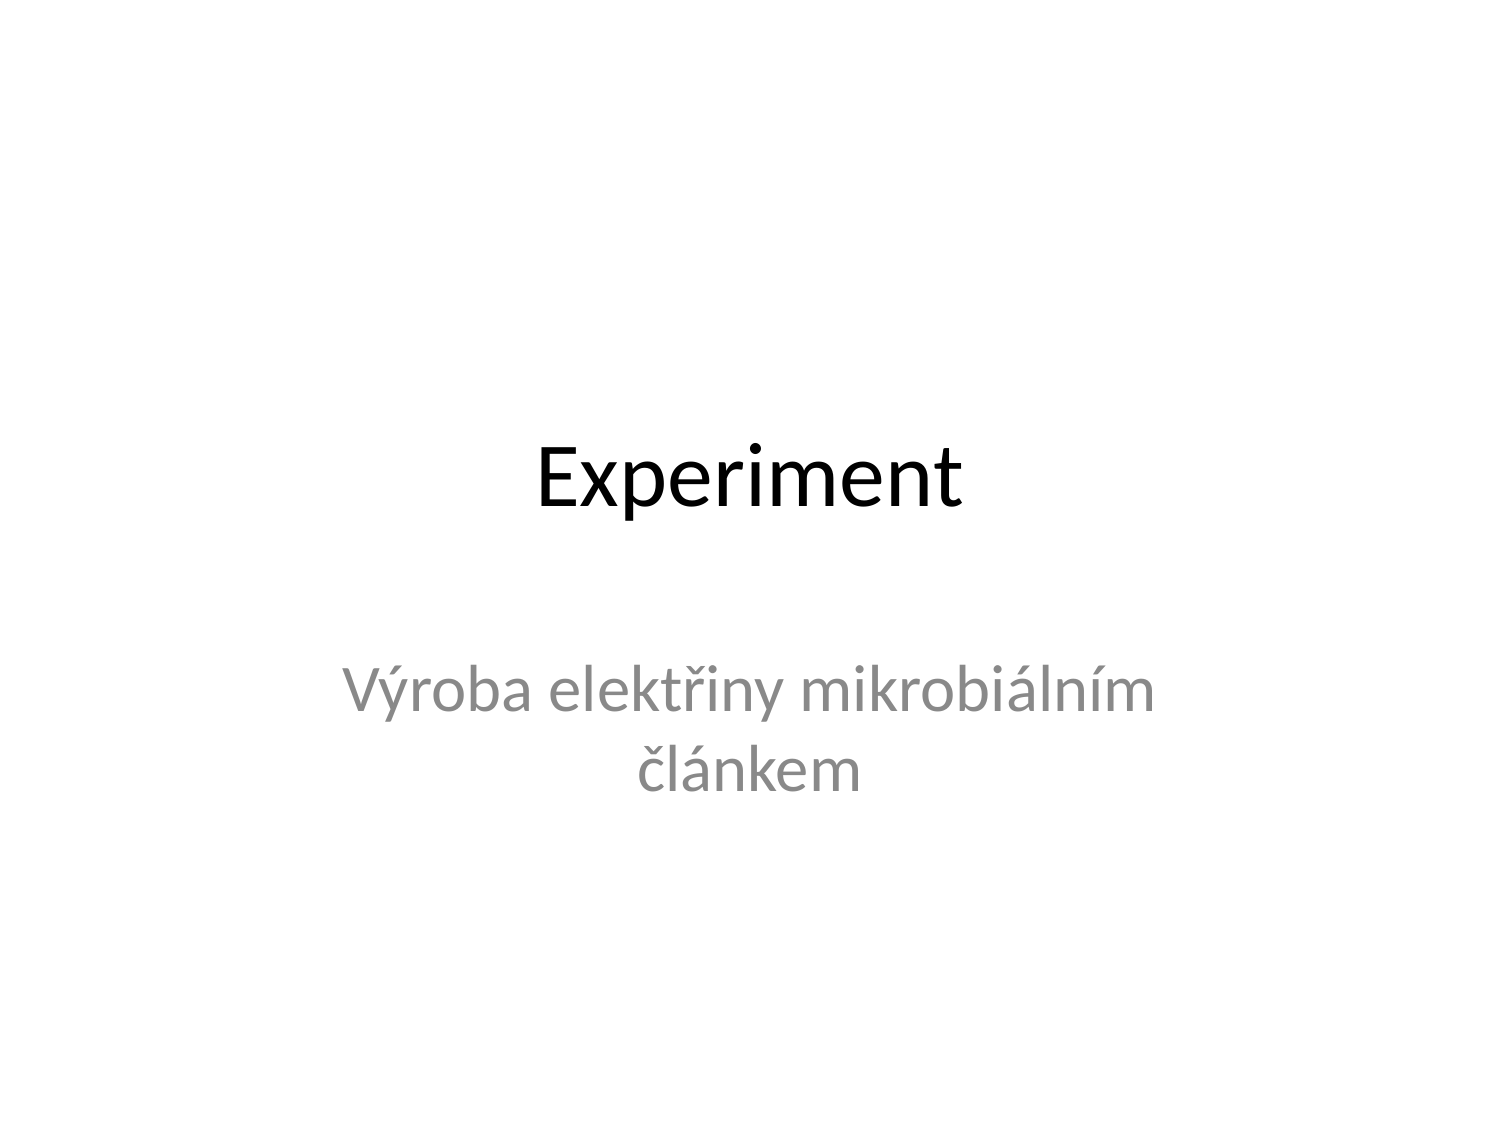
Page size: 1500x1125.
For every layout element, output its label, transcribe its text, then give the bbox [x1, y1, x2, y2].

text_box Výroba elektřiny mikrobiálním článkem [225, 637, 1276, 925]
title Experiment [112, 349, 1388, 591]
